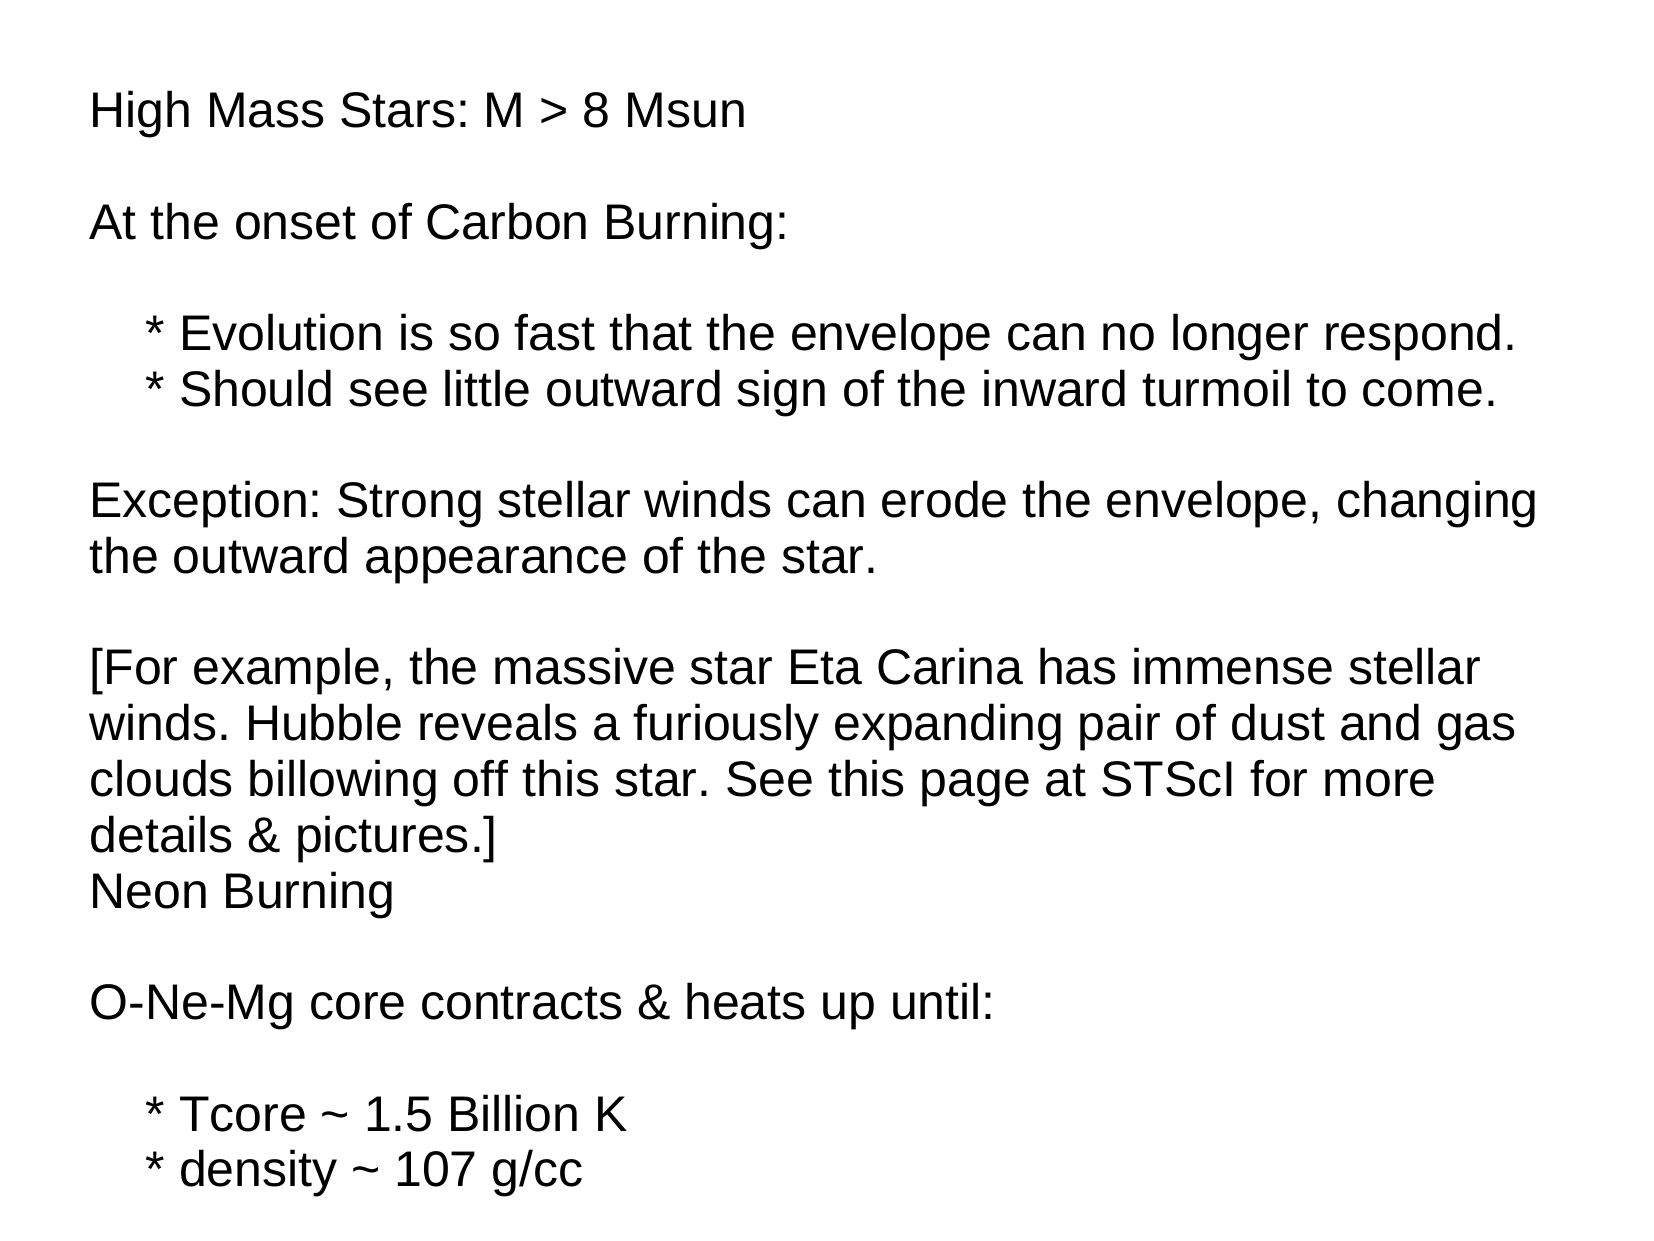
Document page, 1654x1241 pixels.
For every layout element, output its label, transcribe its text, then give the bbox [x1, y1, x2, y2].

text_box High Mass Stars: M > 8 Msun At the onset of Carbon Burning: * Evolution is so fast that the envelope can no longer respond. * Should see little outward sign of the inward turmoil to come. Exception: Strong stellar winds can erode the envelope, changing the outward appearance of the star. [For example, the massive star Eta Carina has immense stellar winds. Hubble reveals a furiously expanding pair of dust and gas clouds billowing off this star. See this page at STScI for more details & pictures.] Neon Burning O-Ne-Mg core contracts & heats up until: * Tcore ~ 1.5 Billion K * density ~ 107 g/cc Ignite Neon burning: * reaction network makes O, Mg, & others * Huge neutrino losses: > L* ! * Builds a heavy O-Mg core Lasts for a few years before Ne runs out. Oxygen Burning Ne runs out, core contracts & heats up until: * Tcore ~ 2.1 Billion K * density ~ few x 107 g/cc Ignite Oxygen burning: * reaction network making Si, S, P, & others * Huge neutrino losses: > 100,000 L* ! * Builds a heavy Si core. Lasts for ~ 1 year before O runs out. Silicon Burning O runs out, Si core contracts & heats up until: * Tcore ~ 3.5 Billion K * density ~ 108 g/cc Ignite Silicon burning: * Si melts into a sea of He, p, & n * Fuses with rest into Nickel (Ni) & Iron (Fe) * Builds a heavy Ni/Fe core. Lasts for about 1 day... Core of a massive star at the end of Silicon Burning: [75, 75, 1576, 1241]
